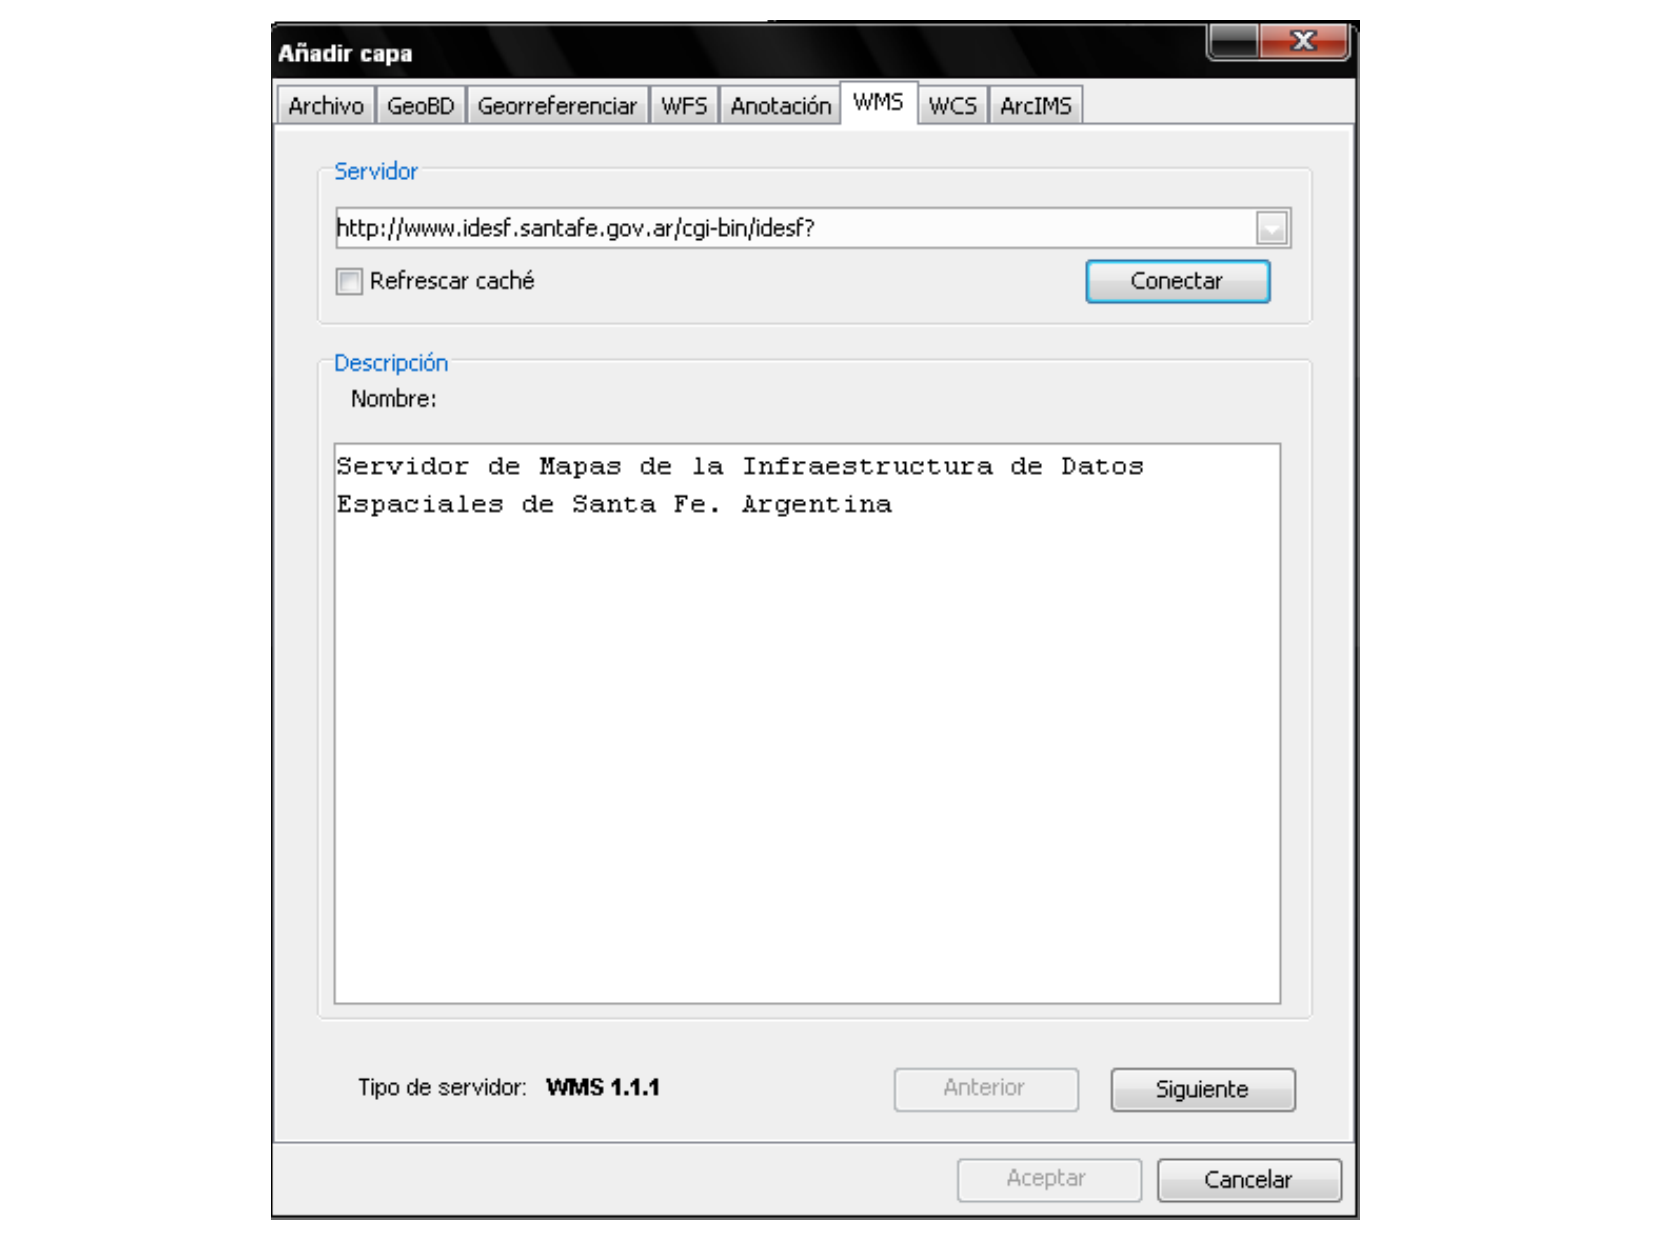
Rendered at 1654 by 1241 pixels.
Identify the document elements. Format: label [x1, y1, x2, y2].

picture [271, 20, 1360, 1220]
